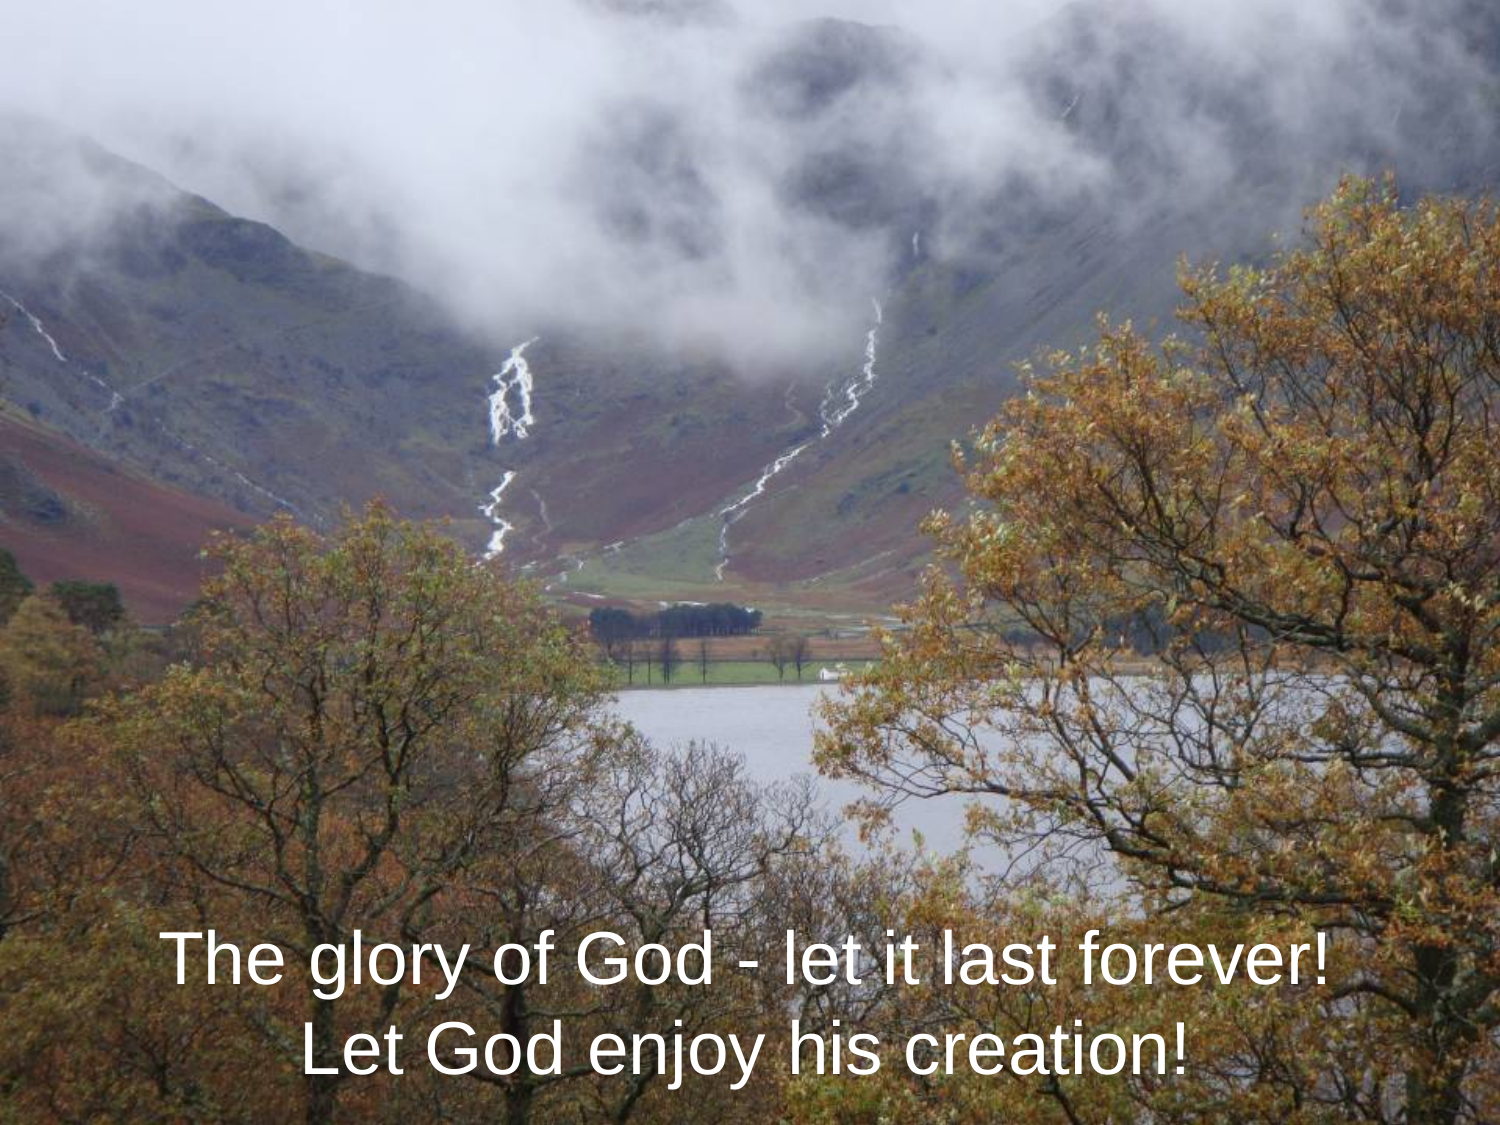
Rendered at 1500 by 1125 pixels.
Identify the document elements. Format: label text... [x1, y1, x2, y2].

text_box The glory of God - let it last forever! Let God enjoy his creation! [50, 902, 1463, 1098]
picture [0, 0, 1500, 1125]
